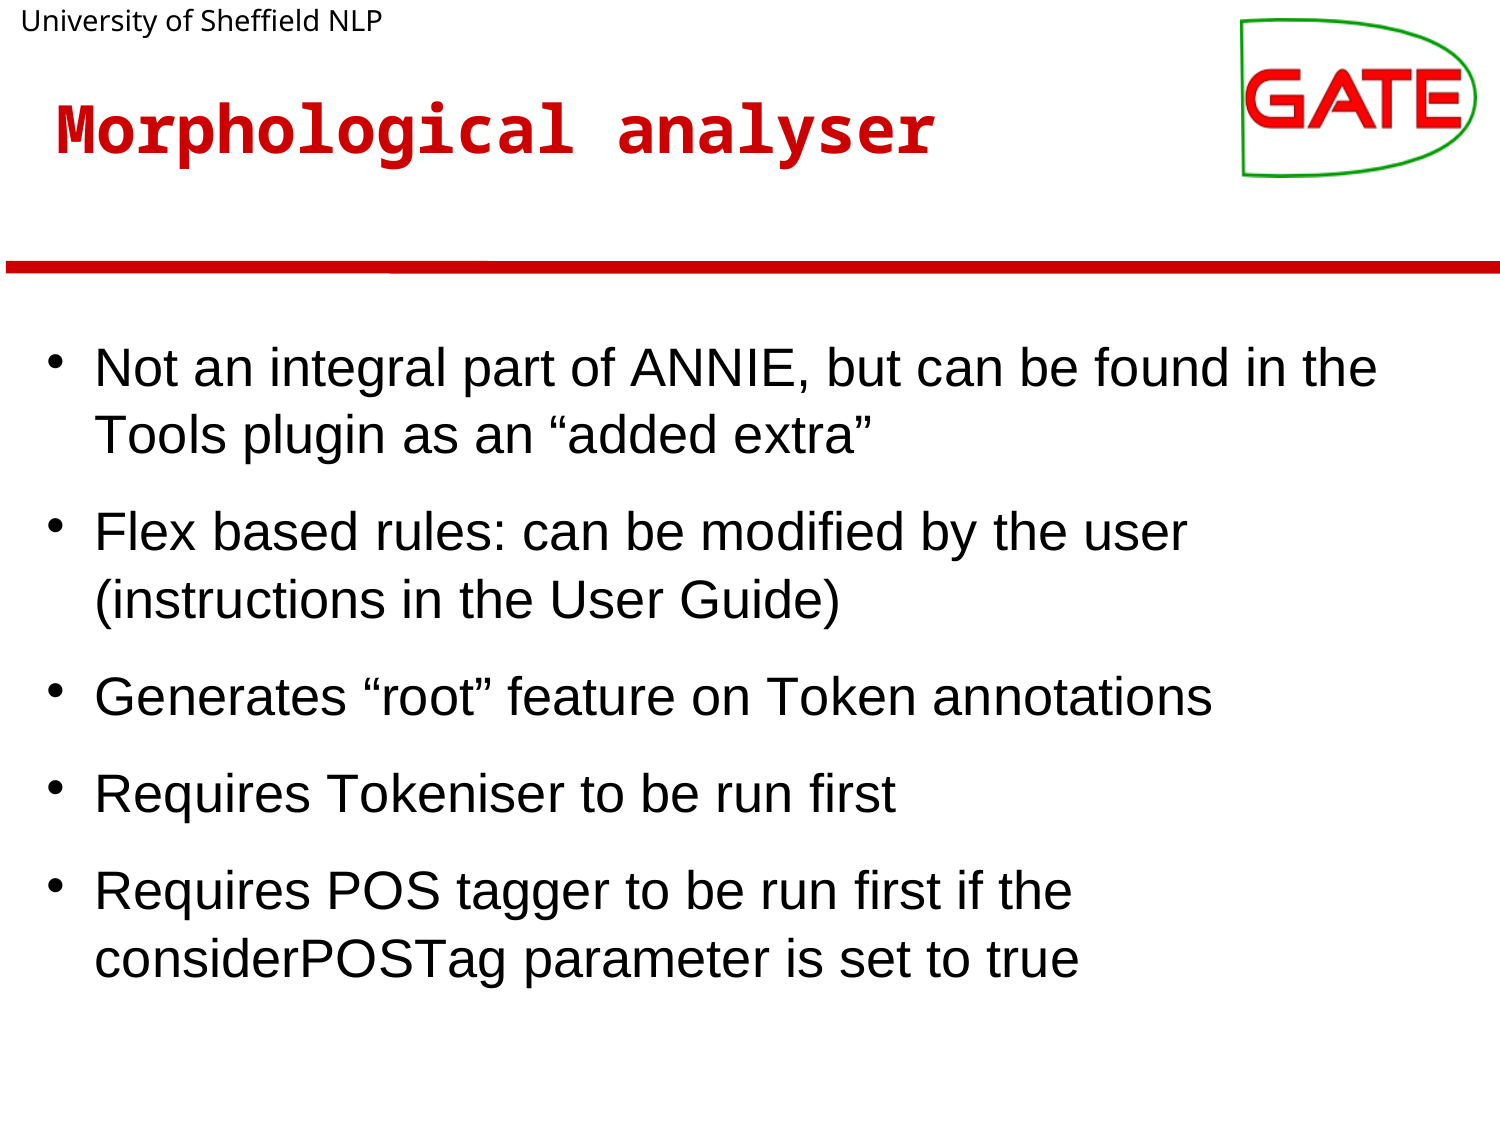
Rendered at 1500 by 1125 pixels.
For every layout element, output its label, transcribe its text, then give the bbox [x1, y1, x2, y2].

text_box Not an integral part of ANNIE, but can be found in the Tools plugin as an “added extra” Flex based rules: can be modified by the user (instructions in the User Guide) Generates “root” feature on Token annotations Requires Tokeniser to be run first Requires POS tagger to be run first if the considerPOSTag parameter is set to true [29, 324, 1477, 1125]
text_box Morphological analyser [56, 56, 1211, 200]
picture [1240, 18, 1477, 178]
